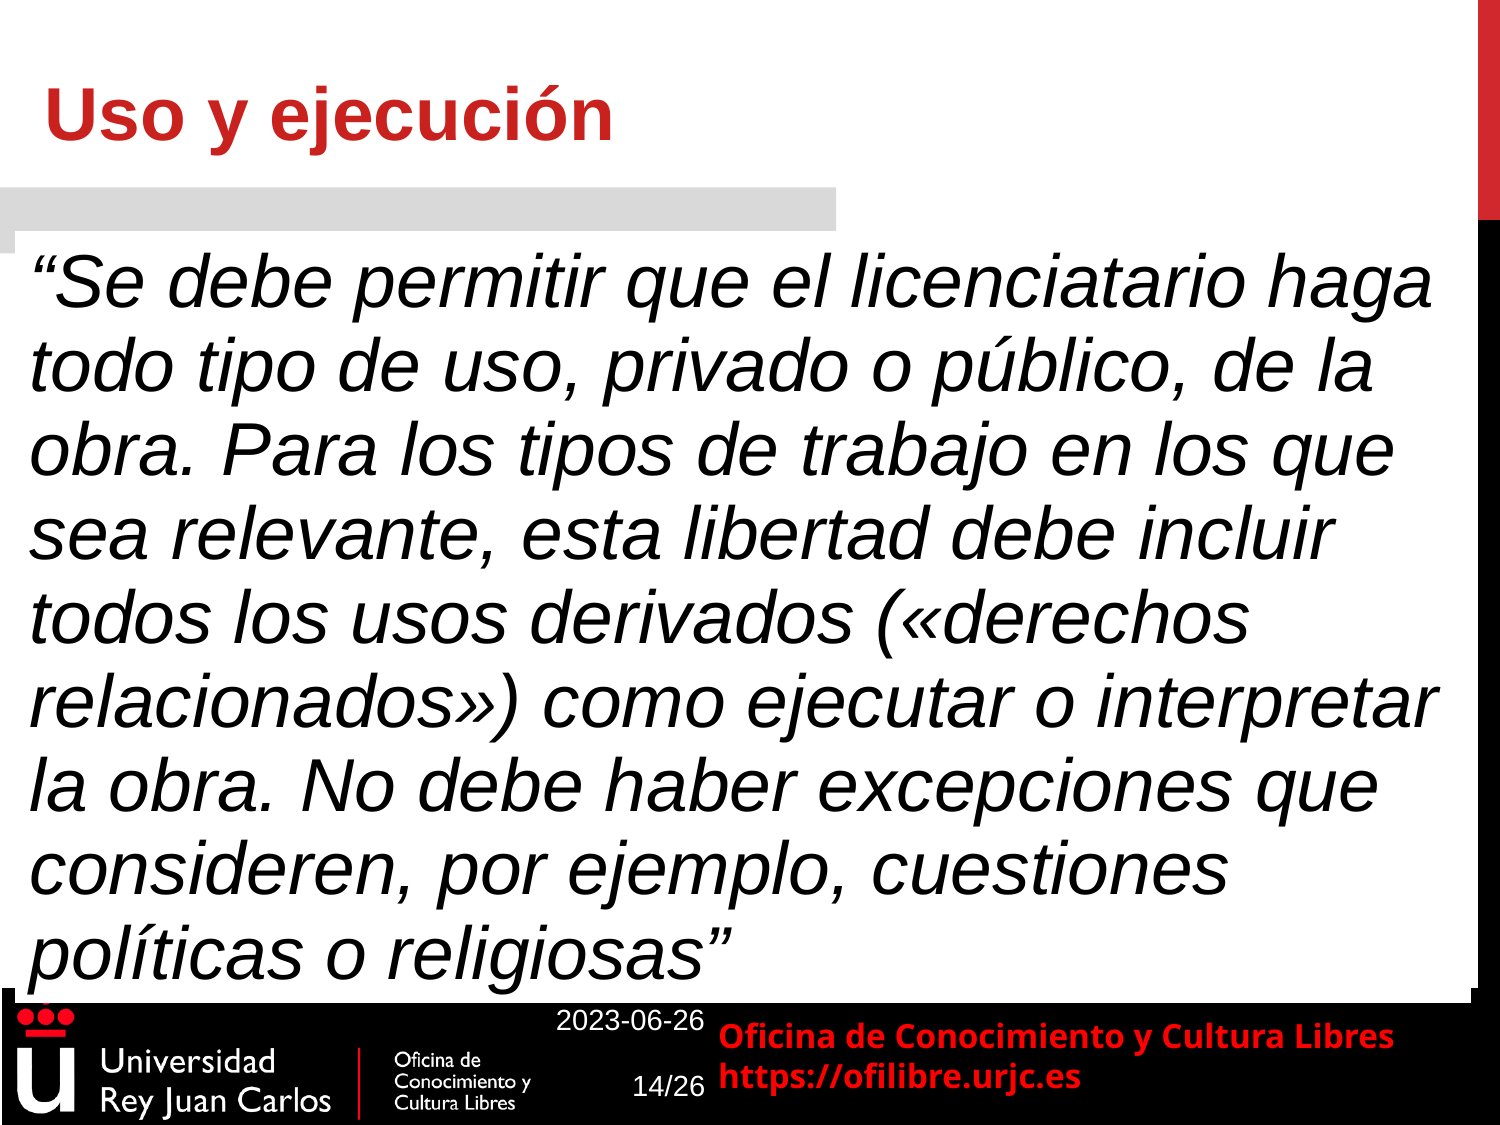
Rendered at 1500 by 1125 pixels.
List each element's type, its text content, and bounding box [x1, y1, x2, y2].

picture [17, 1003, 531, 1120]
text_box “Se debe permitir que el licenciatario haga todo tipo de uso, privado o público, de la obra. Para los tipos de trabajo en los que sea relevante, esta libertad debe incluir todos los usos derivados («derechos relacionados») como ejecutar o interpretar la obra. No debe haber excepciones que consideren, por ejemplo, cuestiones políticas o religiosas” [15, 231, 1471, 1003]
title [75, 7, 1425, 196]
text_box Uso y ejecución [30, 64, 1306, 231]
